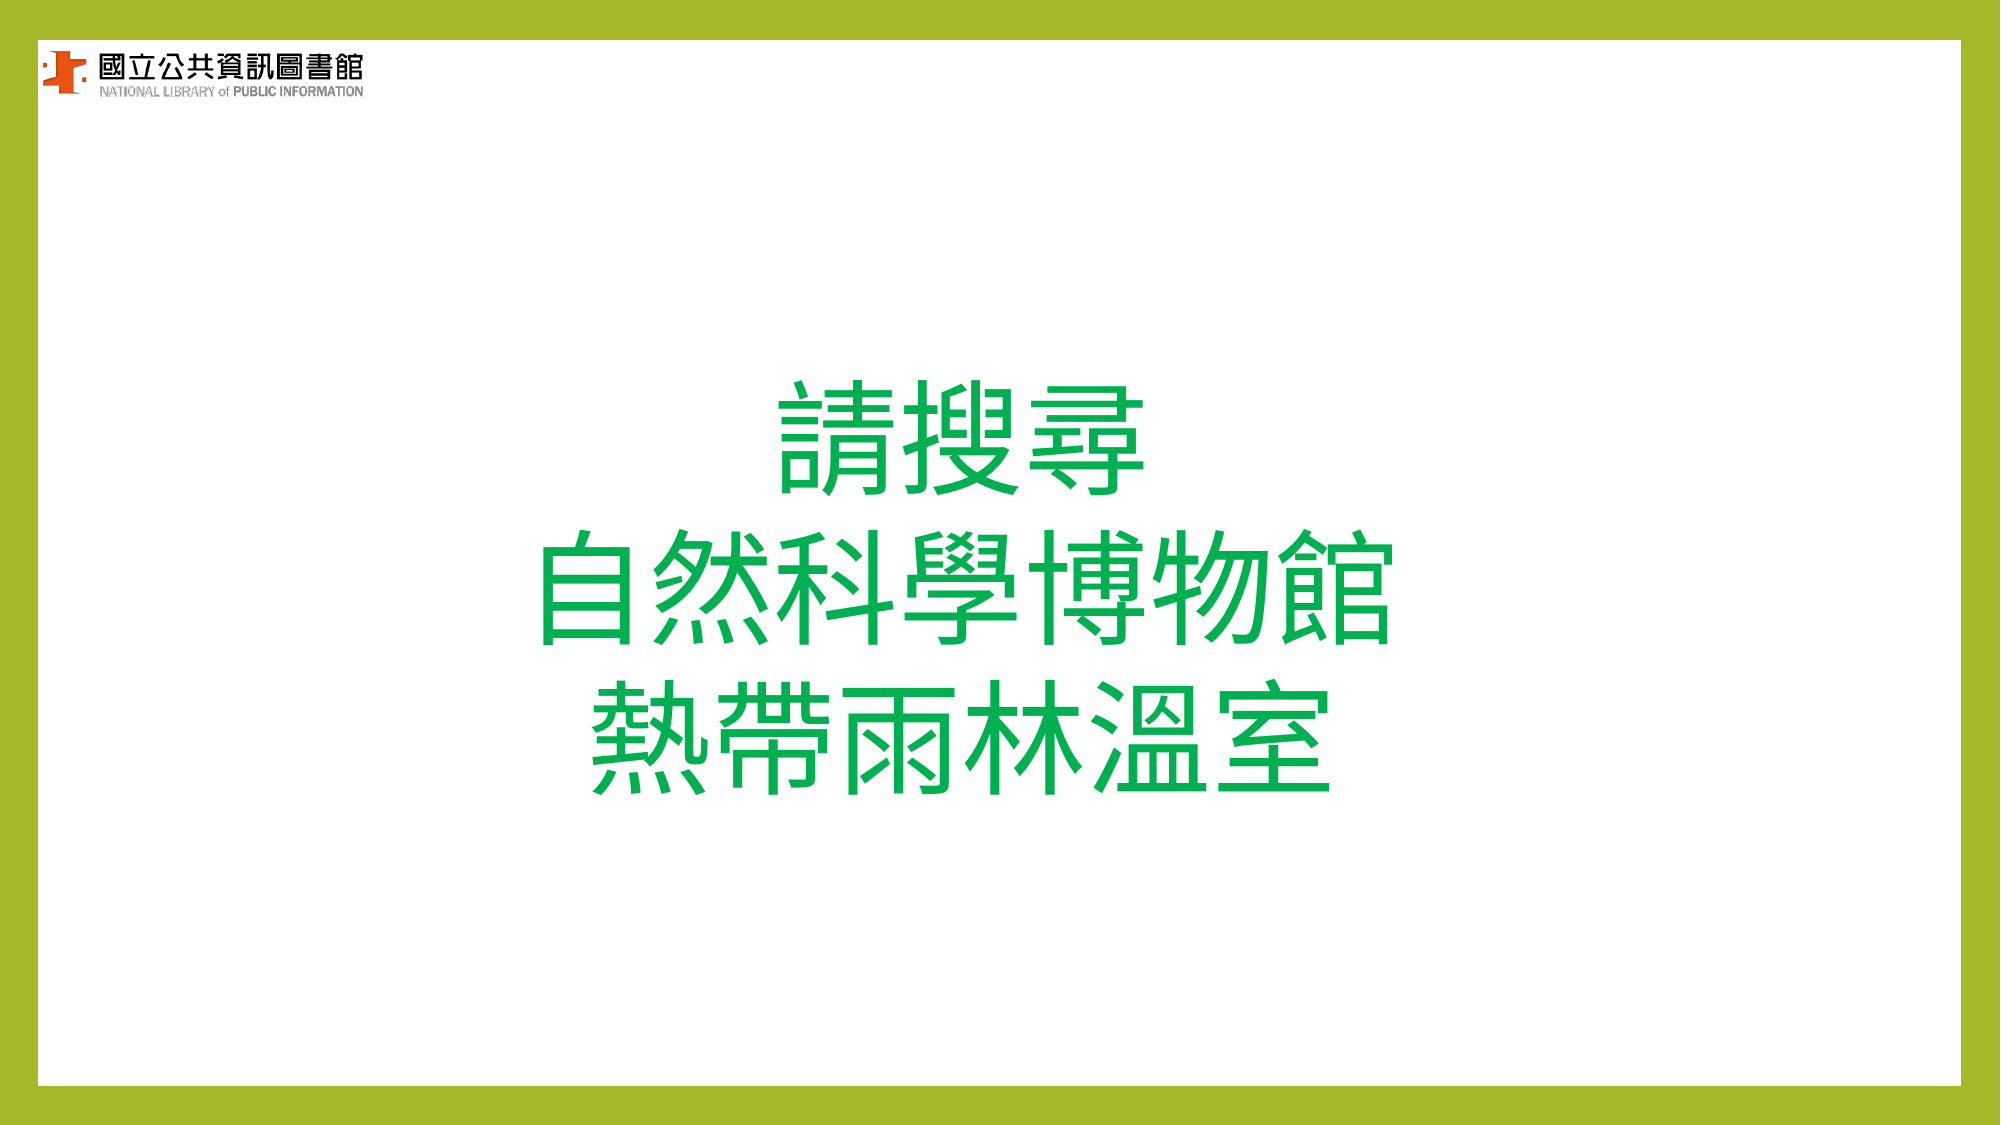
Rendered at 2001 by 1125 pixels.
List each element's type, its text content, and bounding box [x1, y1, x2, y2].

text_box 請搜尋 自然科學博物館 熱帶雨林溫室 [504, 353, 1419, 823]
